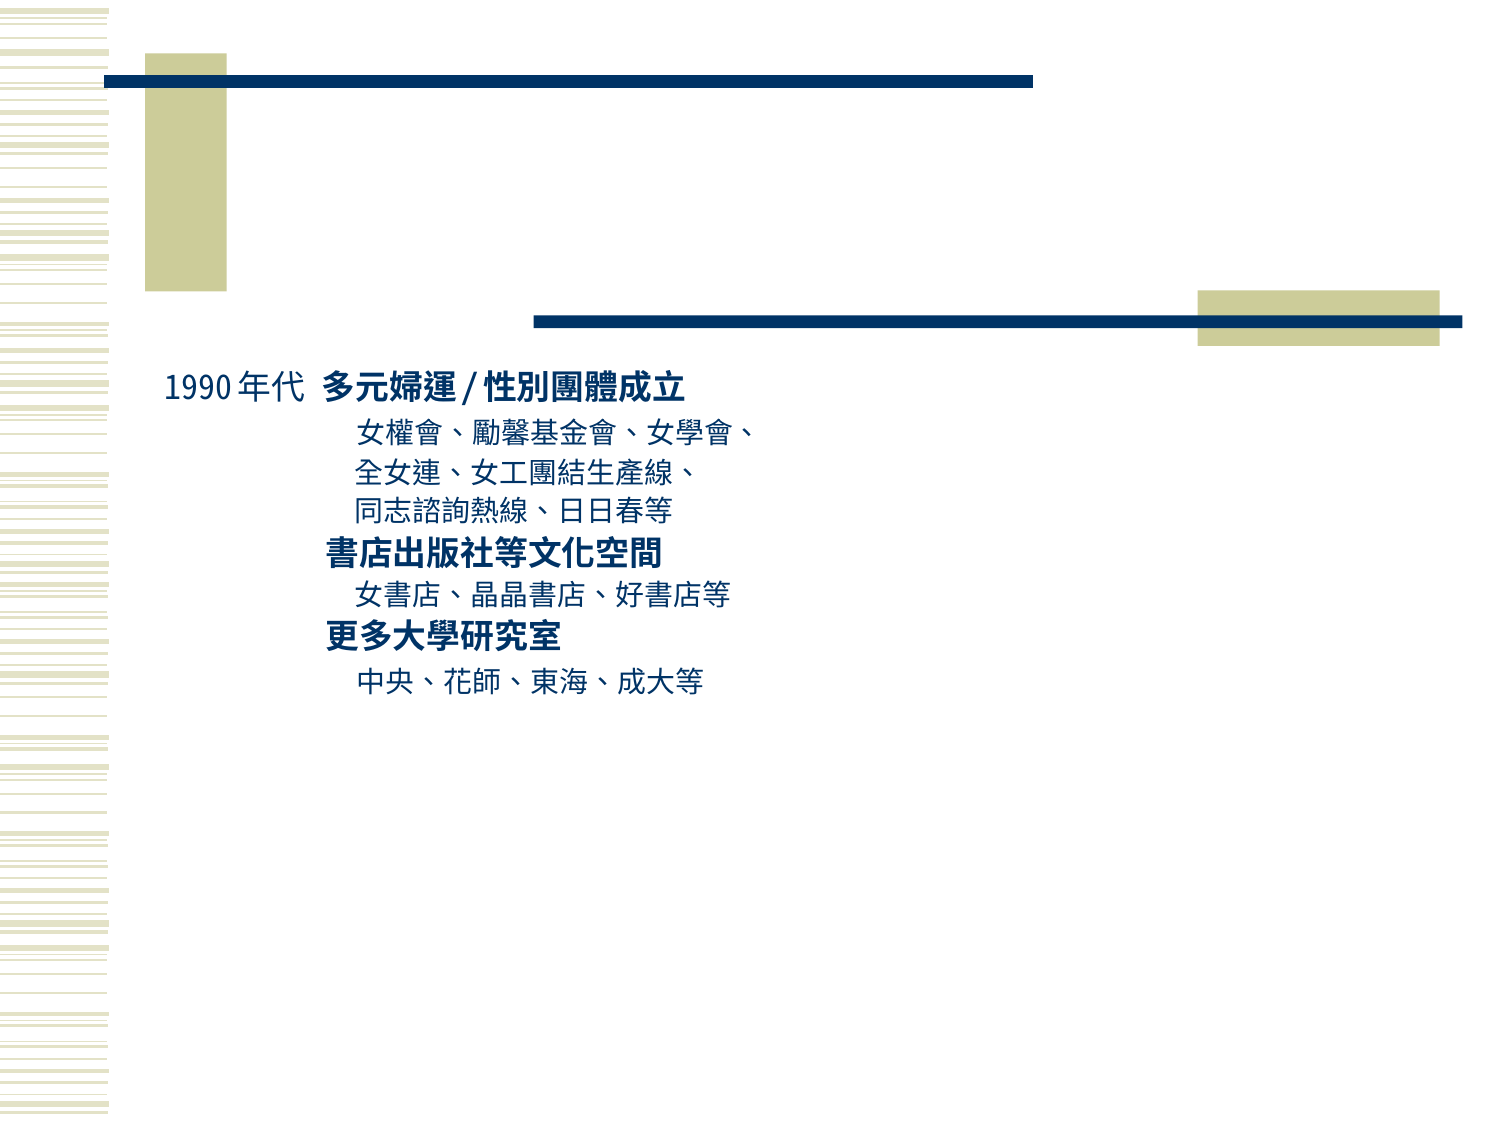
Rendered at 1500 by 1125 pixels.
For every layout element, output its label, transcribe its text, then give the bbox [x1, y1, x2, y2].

list 1990年代 多元婦運/性別團體成立 女權會、勵馨基金會、女學會、 全女連、女工團結生產線、 同志諮詢熱線、日日春等 書店出版社等文化空間 女書店、晶晶書店、好書店等 更多大學研究室 中央、花師、東海、成大等 [132, 363, 1439, 1000]
